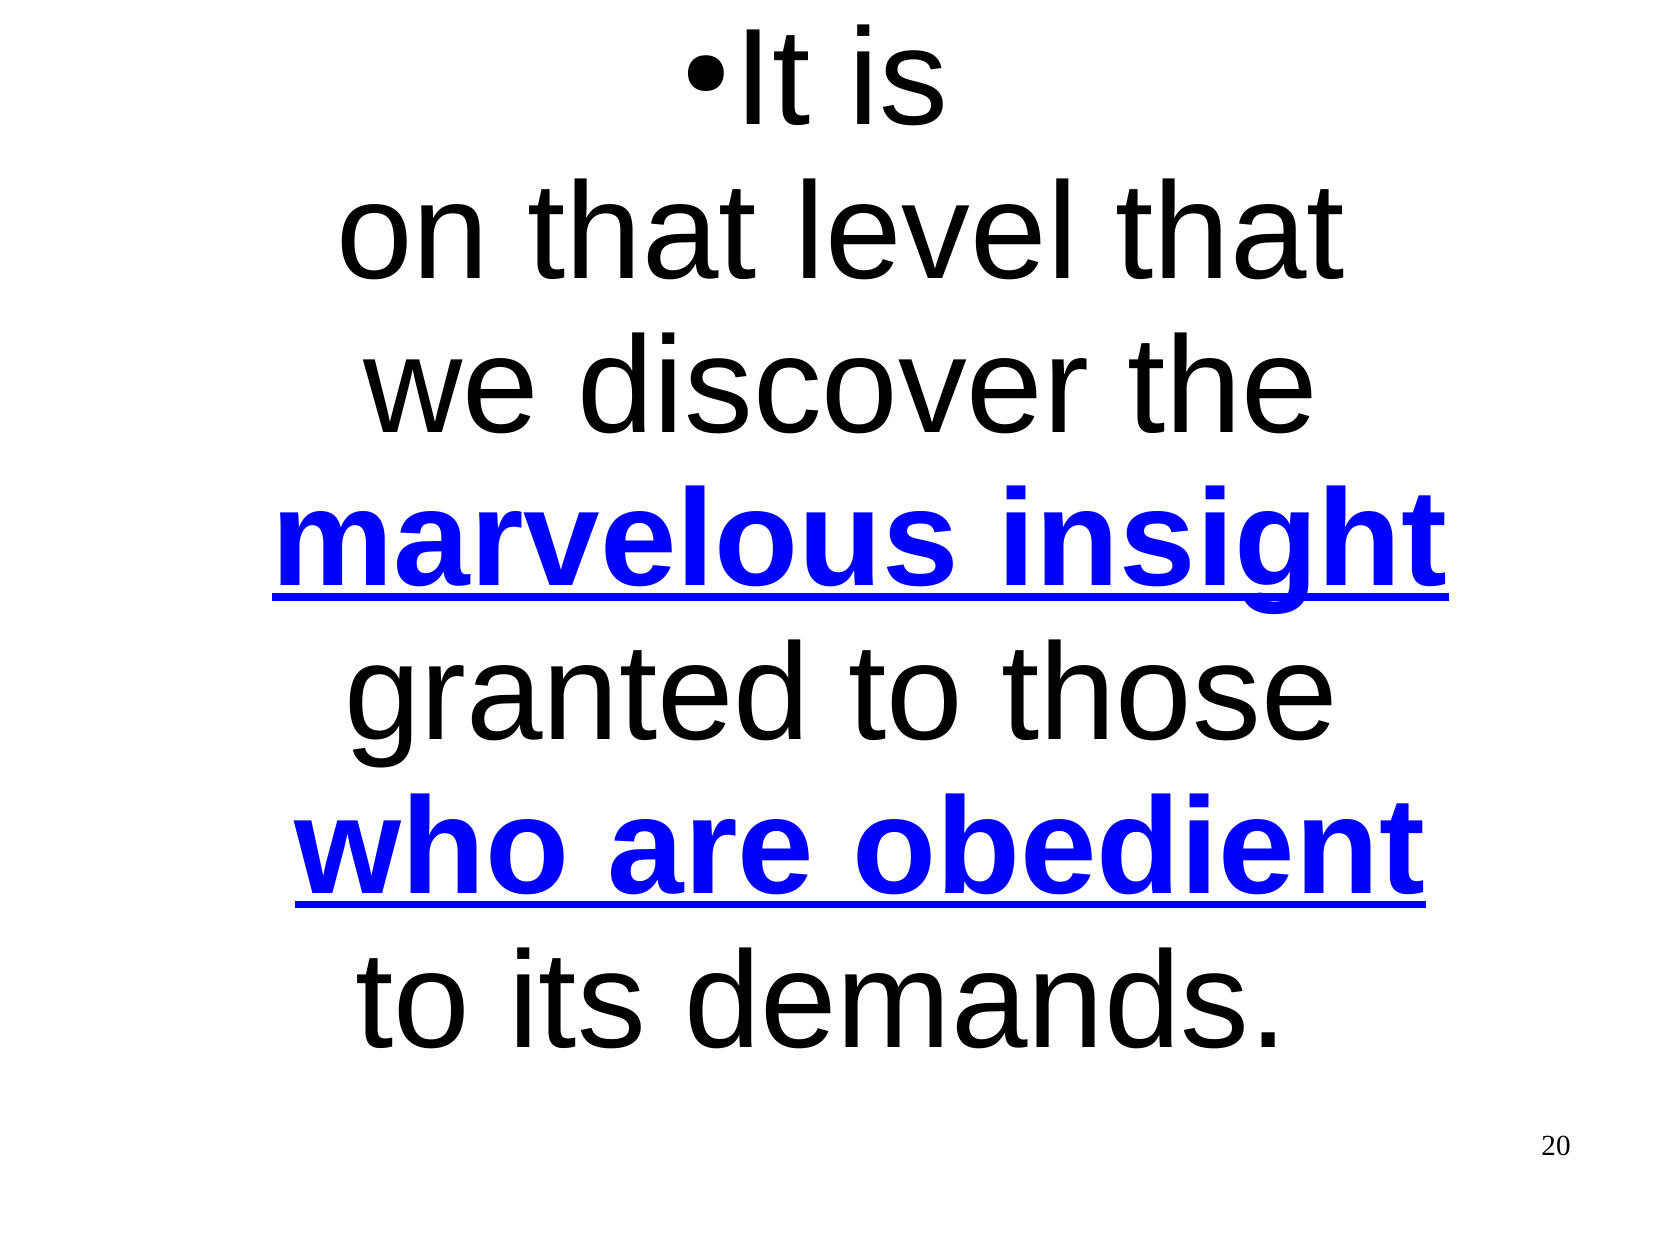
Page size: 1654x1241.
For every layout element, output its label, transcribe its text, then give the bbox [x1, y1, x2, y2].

list It is on that level that we discover the marvelous insight granted to those who are obedient to its demands. [0, 0, 1651, 1238]
